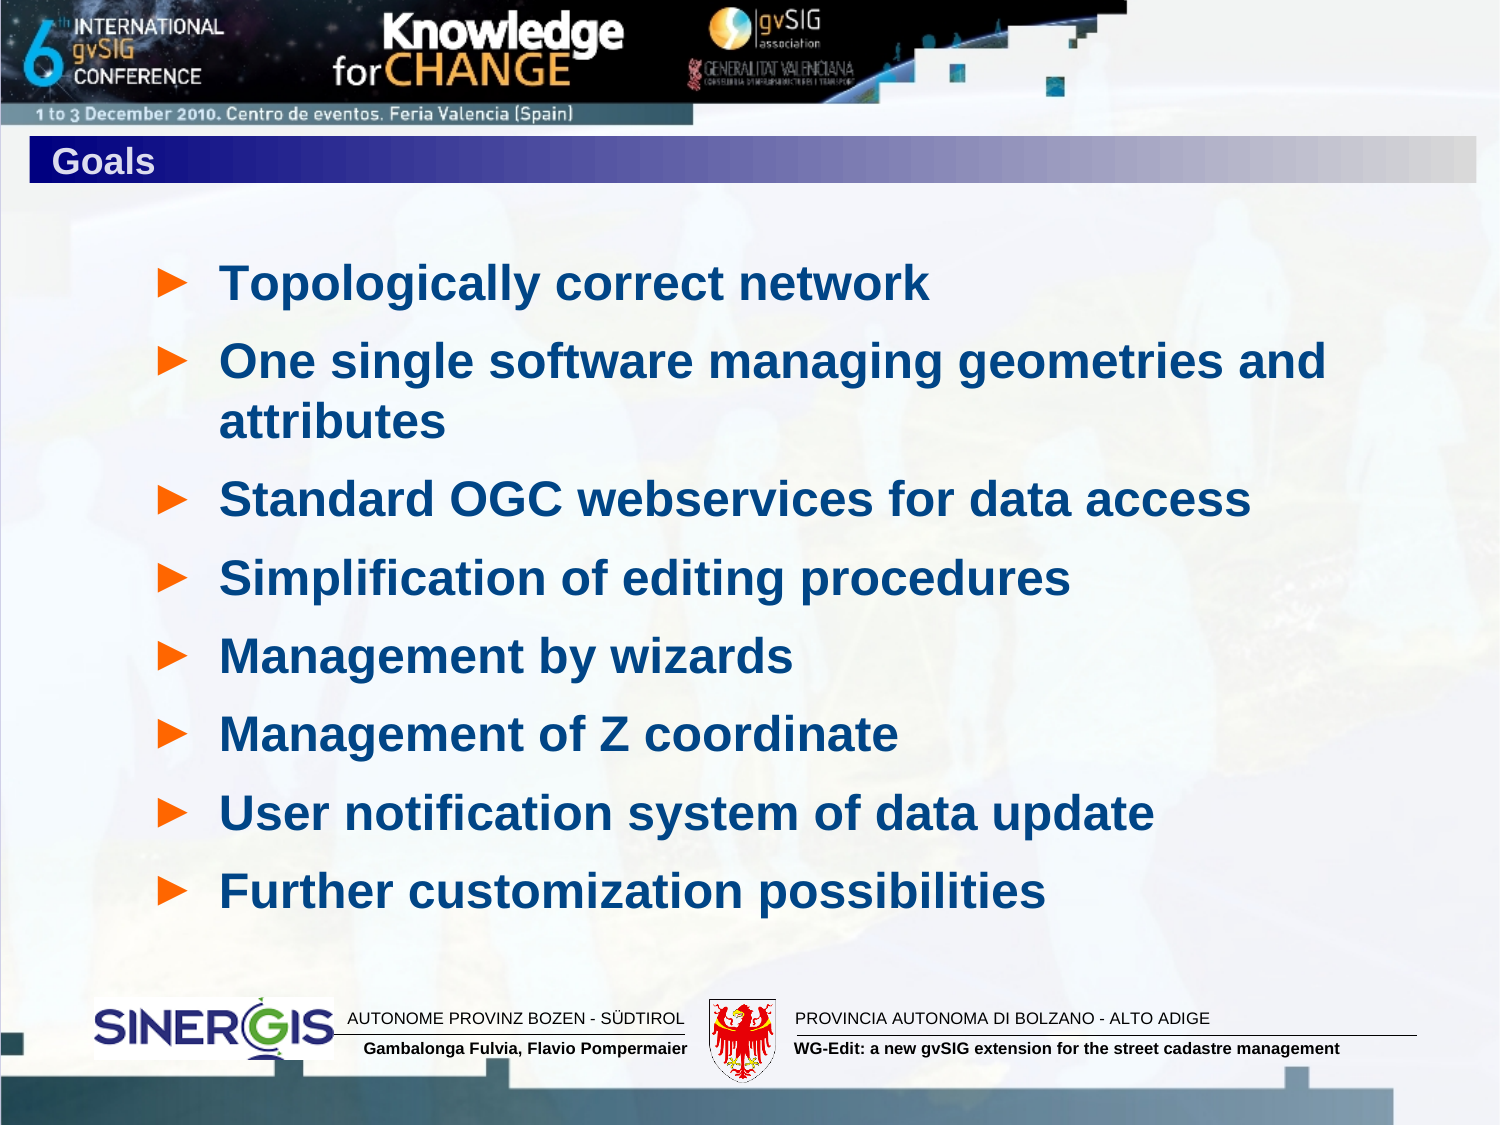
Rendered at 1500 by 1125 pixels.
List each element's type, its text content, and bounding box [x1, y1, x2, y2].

picture [0, 0, 1500, 1125]
text_box Topologically correct network One single software managing geometries and attributes Standard OGC webservices for data access Simplification of editing procedures Management by wizards Management of Z coordinate User notification system of data update Further customization possibilities [134, 184, 1436, 740]
text_box Goals [36, 133, 891, 195]
text_box [891, 135, 1477, 184]
text_box [29, 135, 36, 184]
